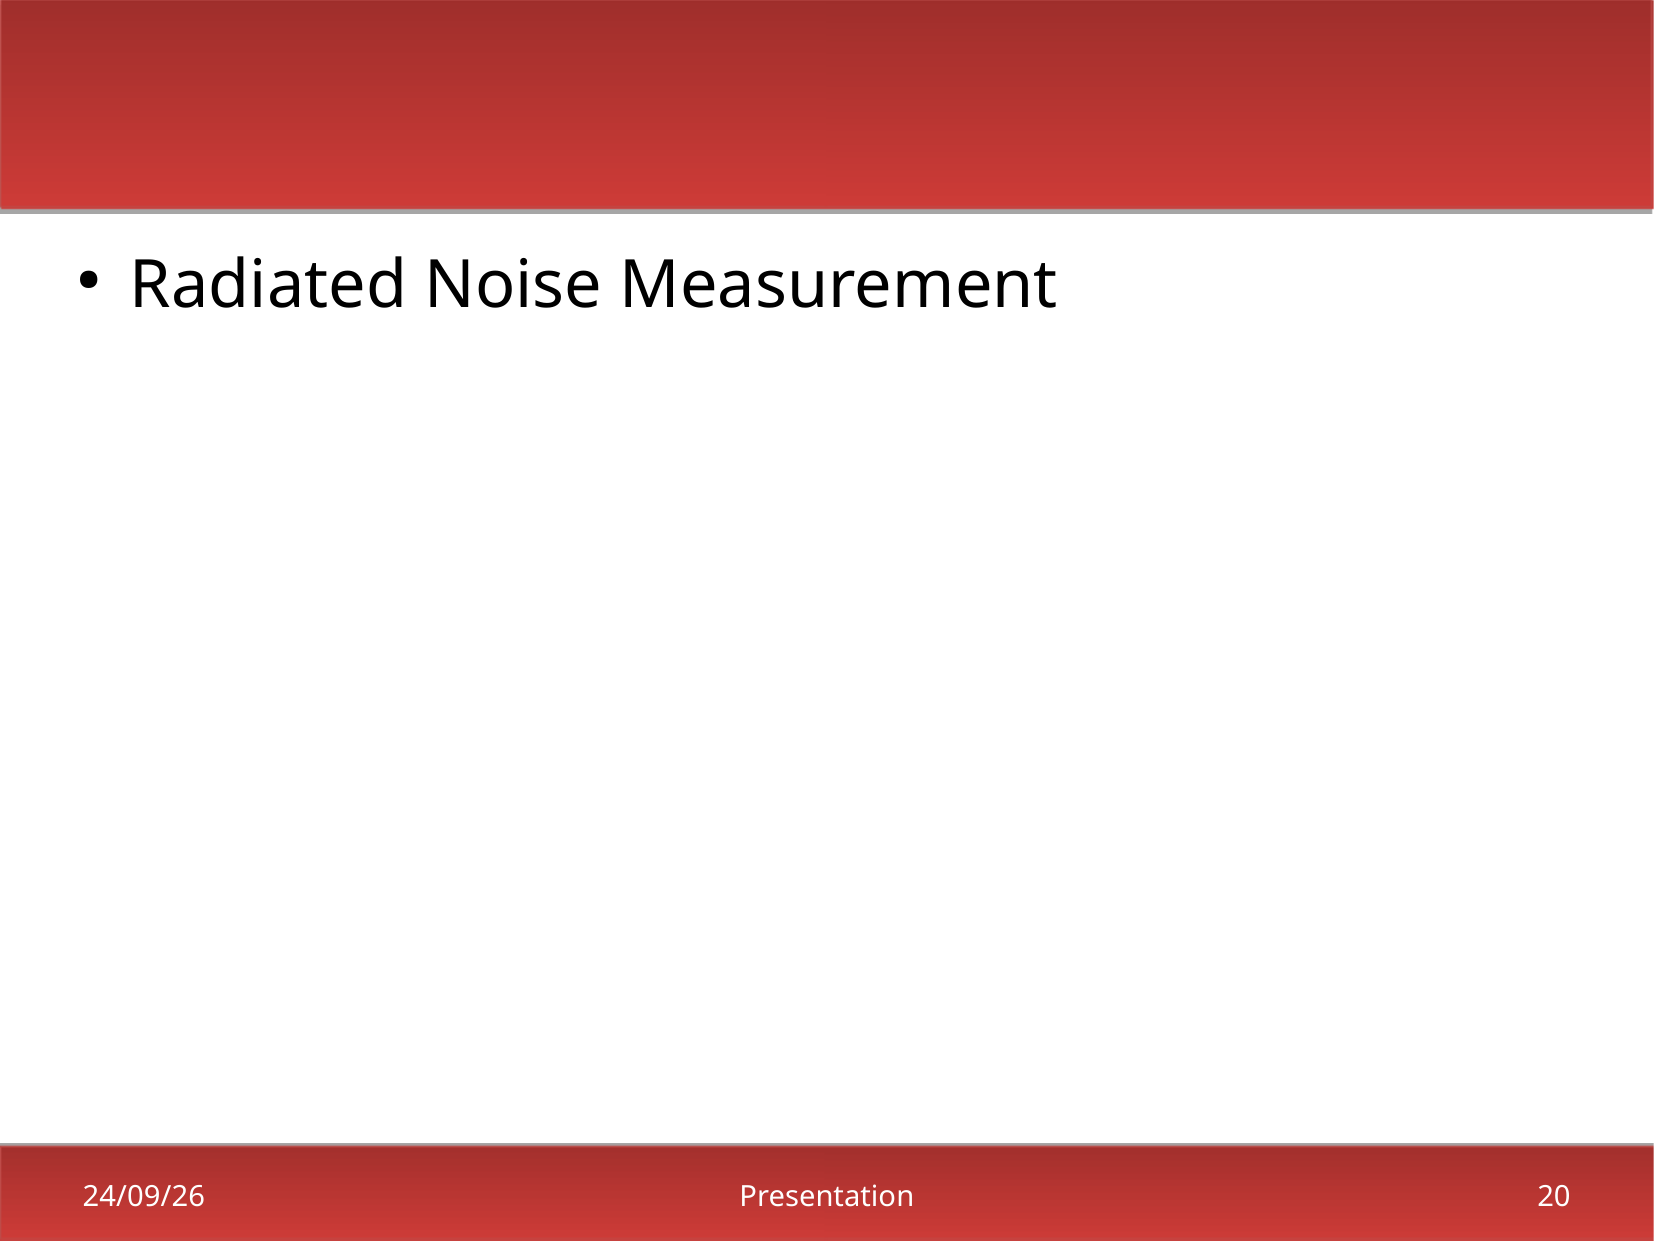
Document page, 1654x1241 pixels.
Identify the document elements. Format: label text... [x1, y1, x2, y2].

picture [0, 0, 1654, 214]
picture [0, 1143, 1654, 1241]
list Radiated Noise Measurement [59, 236, 1595, 1055]
